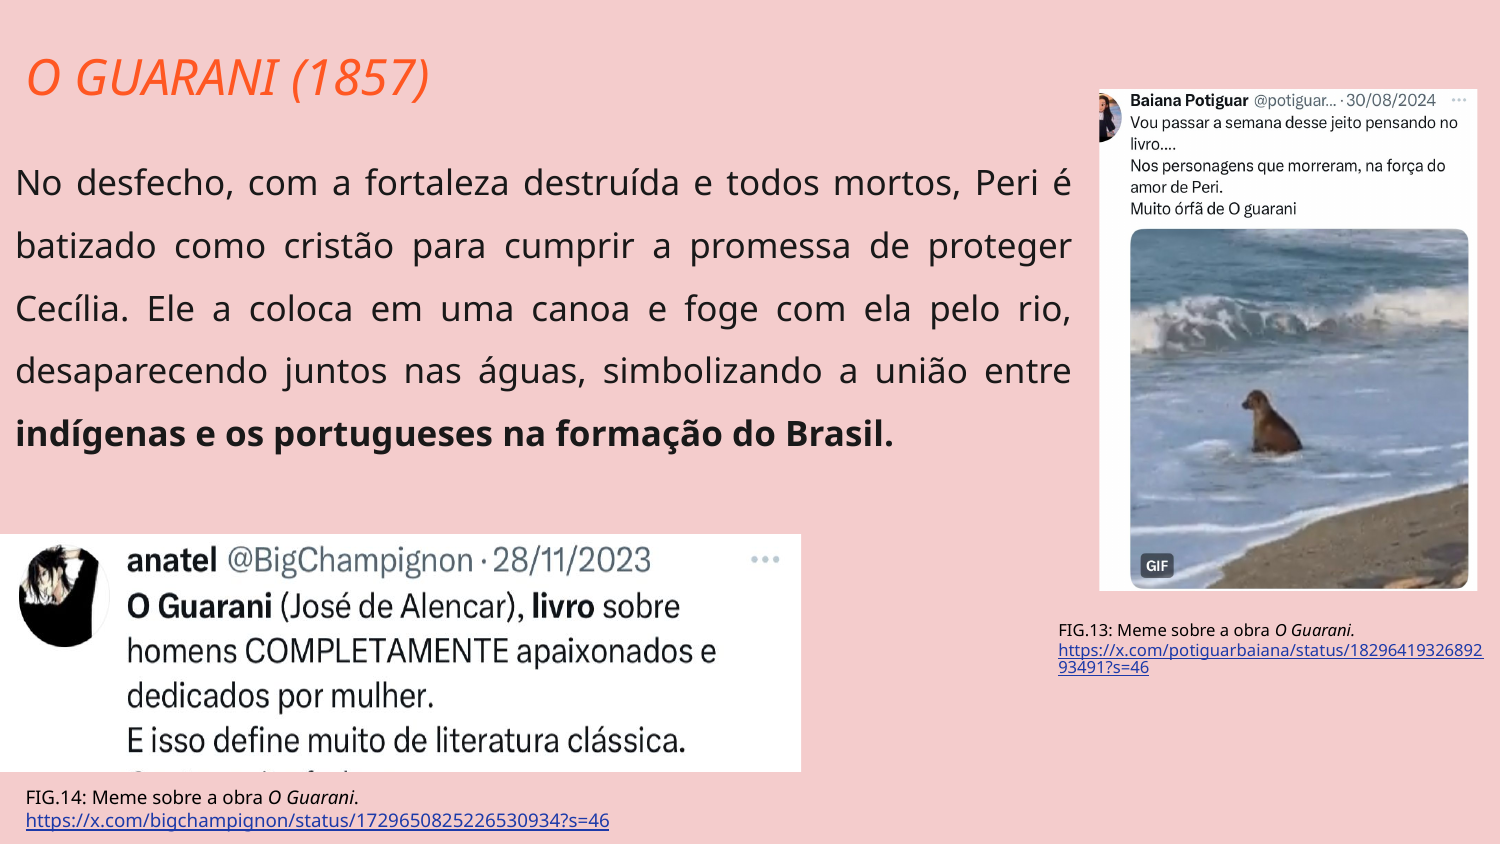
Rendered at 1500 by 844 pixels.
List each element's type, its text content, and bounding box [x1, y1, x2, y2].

list No desfecho, com a fortaleza destruída e todos mortos, Peri é batizado como cristão para cumprir a promessa de proteger Cecília. Ele a coloca em uma canoa e foge com ela pelo rio, desaparecendo juntos nas águas, simbolizando a união entre indígenas e os portugueses na formação do Brasil. [0, 124, 1089, 490]
picture [1099, 89, 1478, 591]
picture [0, 534, 802, 772]
title O GUARANI (1857) [10, 30, 1409, 125]
text_box FIG.14: Meme sobre a obra O Guarani. https://x.com/bigchampignon/status/1729650825226530934?s=46 [10, 771, 687, 844]
text_box FIG.13: Meme sobre a obra O Guarani. https://x.com/potiguarbaiana/status/1829641932689293491?s=46 [1043, 605, 1500, 699]
